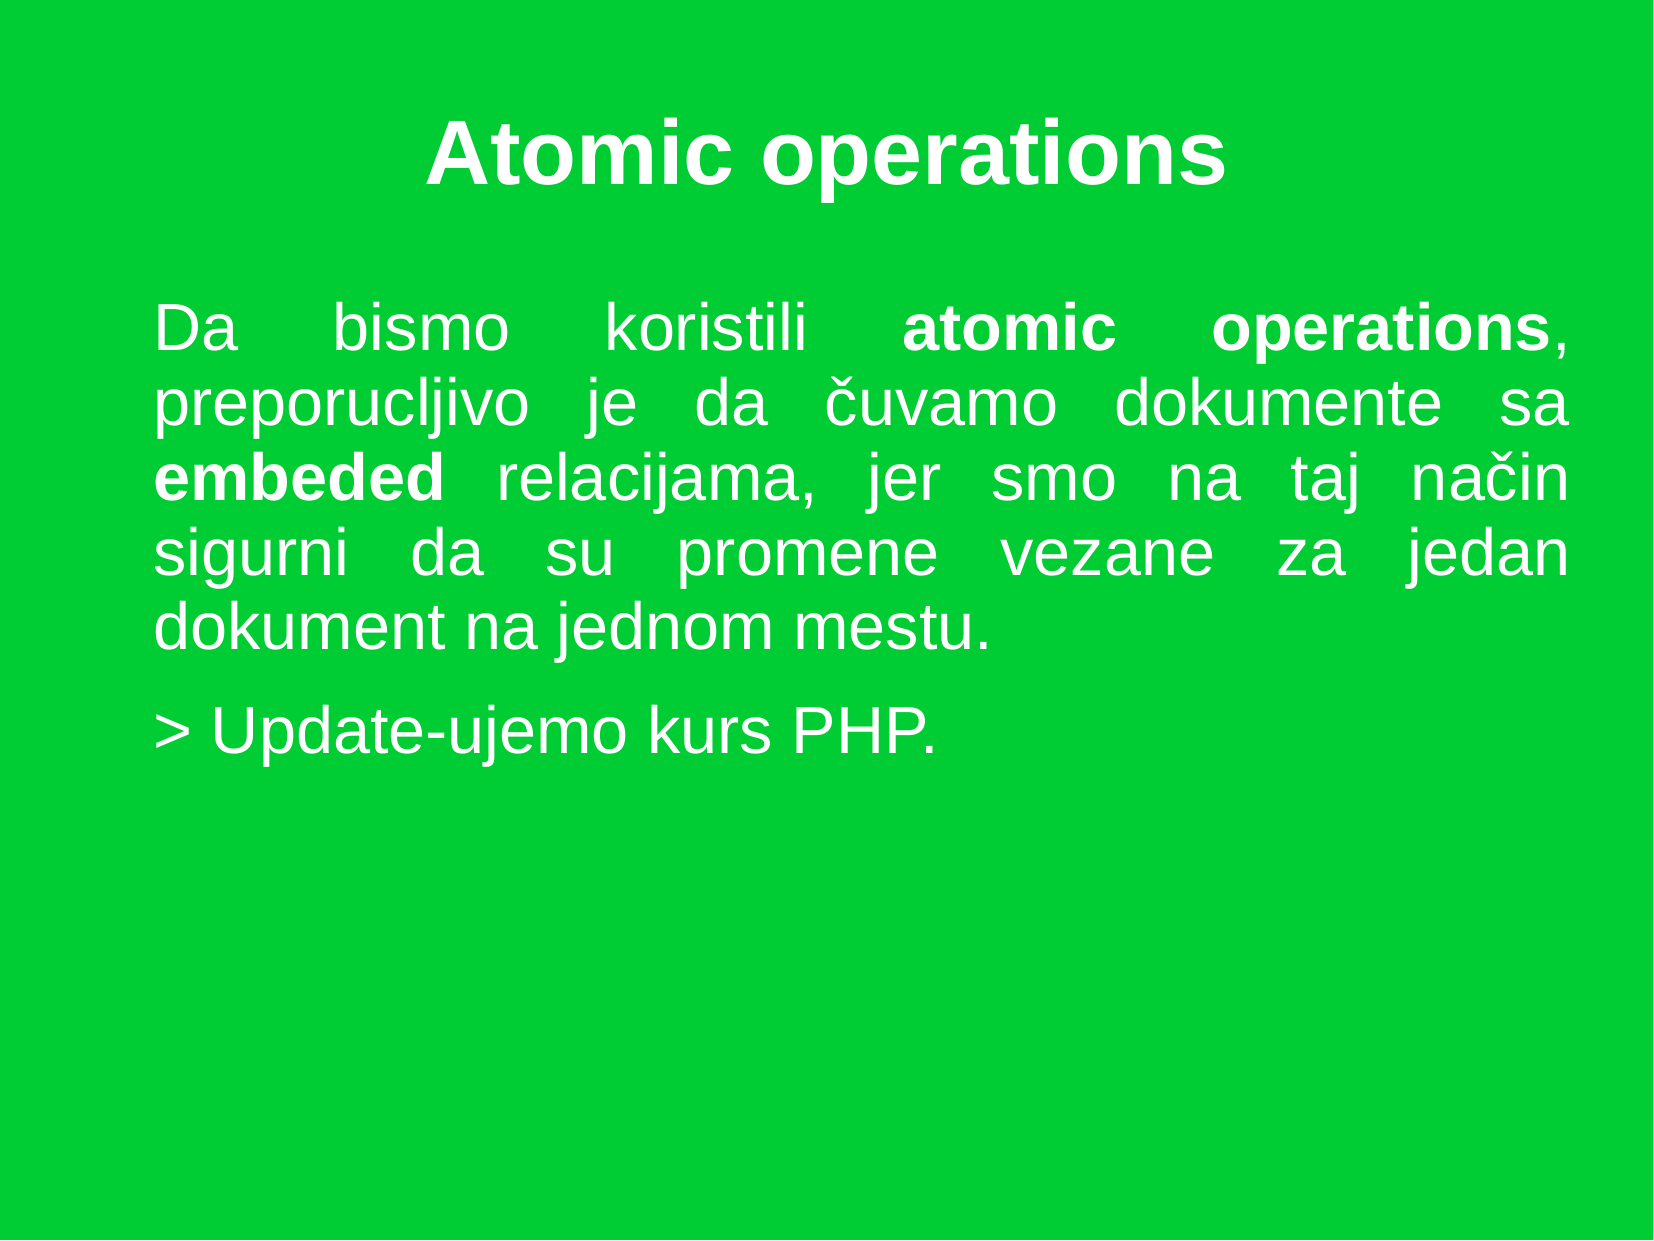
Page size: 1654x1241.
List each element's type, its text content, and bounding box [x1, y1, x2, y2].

list Da bismo koristili atomic operations, preporucljivo je da čuvamo dokumente sa embeded relacijama, jer smo na taj način sigurni da su promene vezane za jedan dokument na jednom mestu. > Update-ujemo kurs PHP. [82, 290, 1571, 1010]
title Atomic operations [82, 49, 1571, 257]
